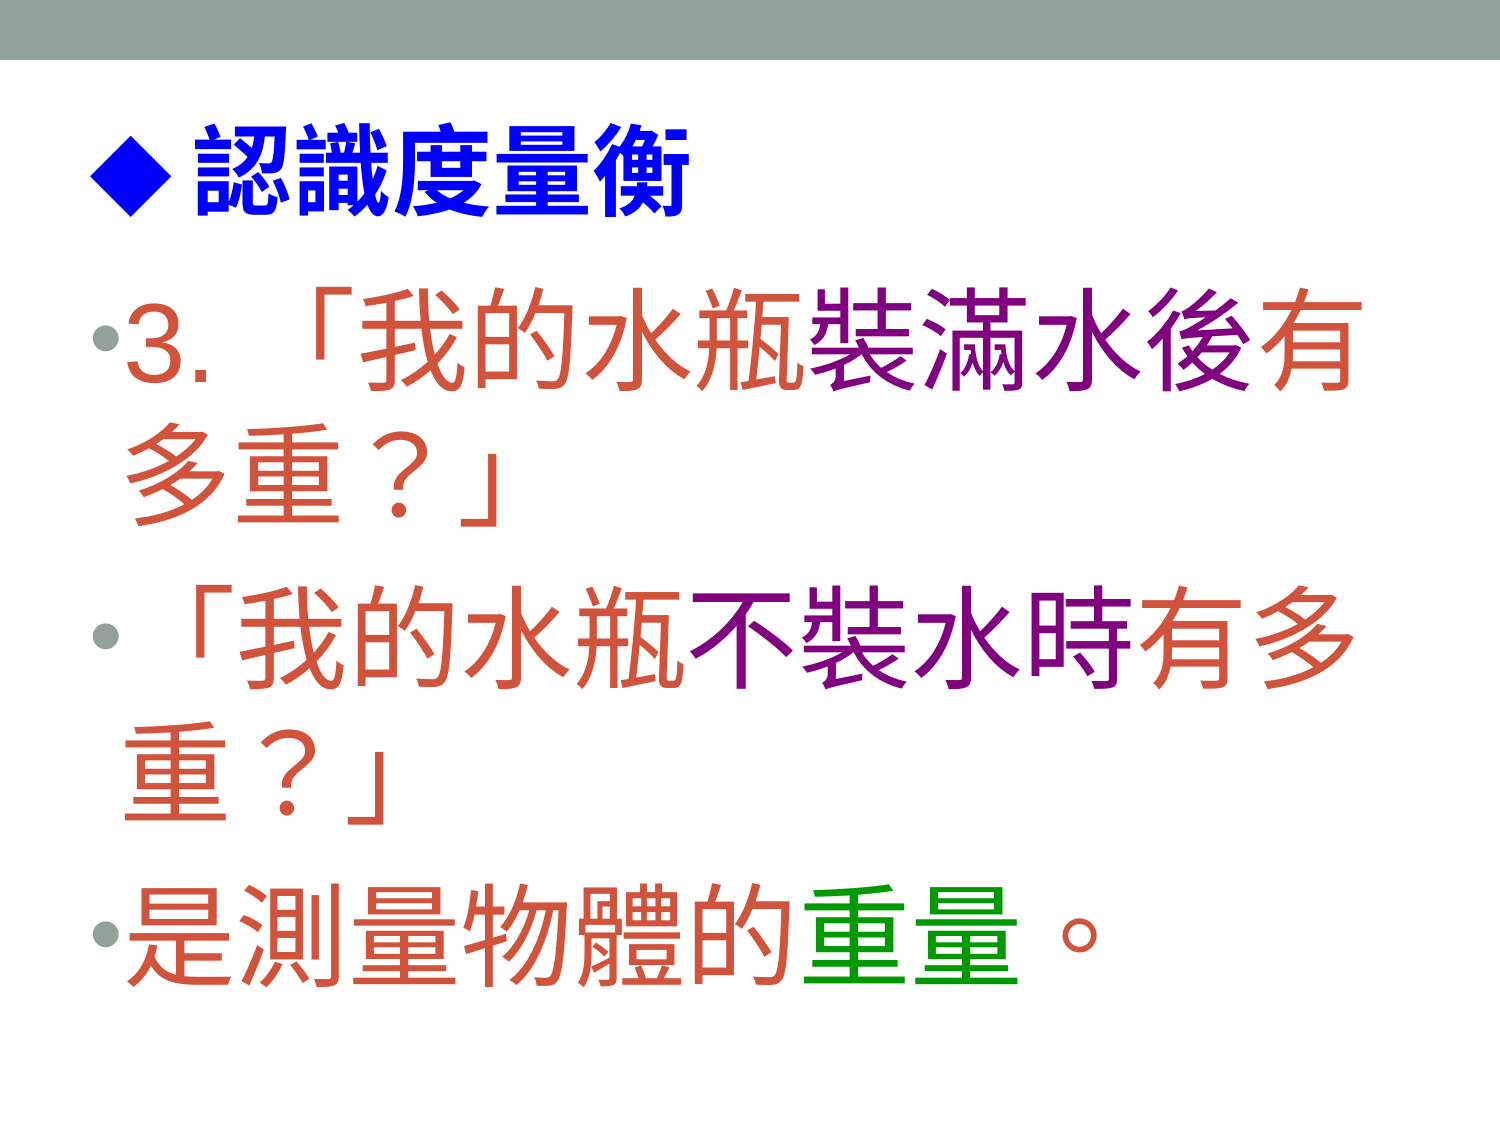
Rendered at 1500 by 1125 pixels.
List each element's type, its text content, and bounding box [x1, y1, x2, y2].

title ◆認識度量衡 [75, 87, 1426, 250]
list 3.「我的水瓶裝滿水後有多重？」 「我的水瓶不裝水時有多重？」 是測量物體的重量。 [75, 262, 1426, 1063]
